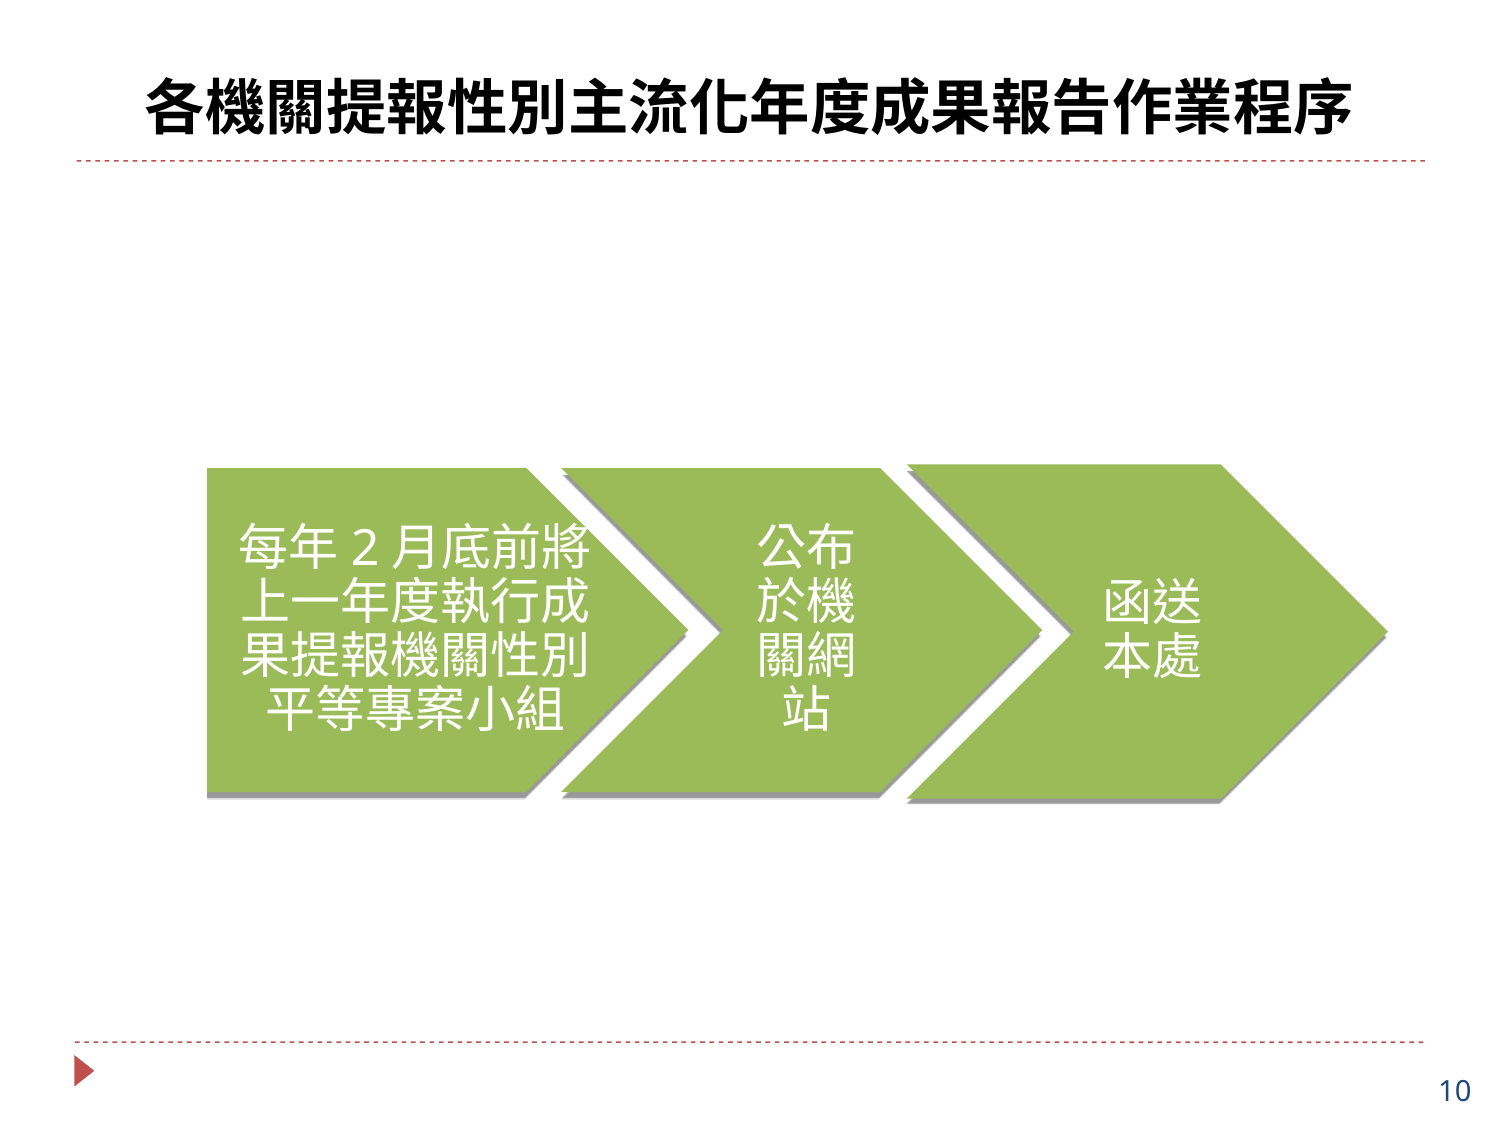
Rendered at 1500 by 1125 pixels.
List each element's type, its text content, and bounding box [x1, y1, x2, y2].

text_box 10 [1423, 1065, 1500, 1125]
text_box 公布於機關網站 [561, 468, 1043, 793]
title 各機關提報性別主流化年度成果報告作業程序 [75, 24, 1426, 150]
text_box 函送本處 [906, 464, 1388, 799]
text_box 每年2月底前將上一年度執行成果提報機關性別平等專案小組 [207, 468, 689, 793]
